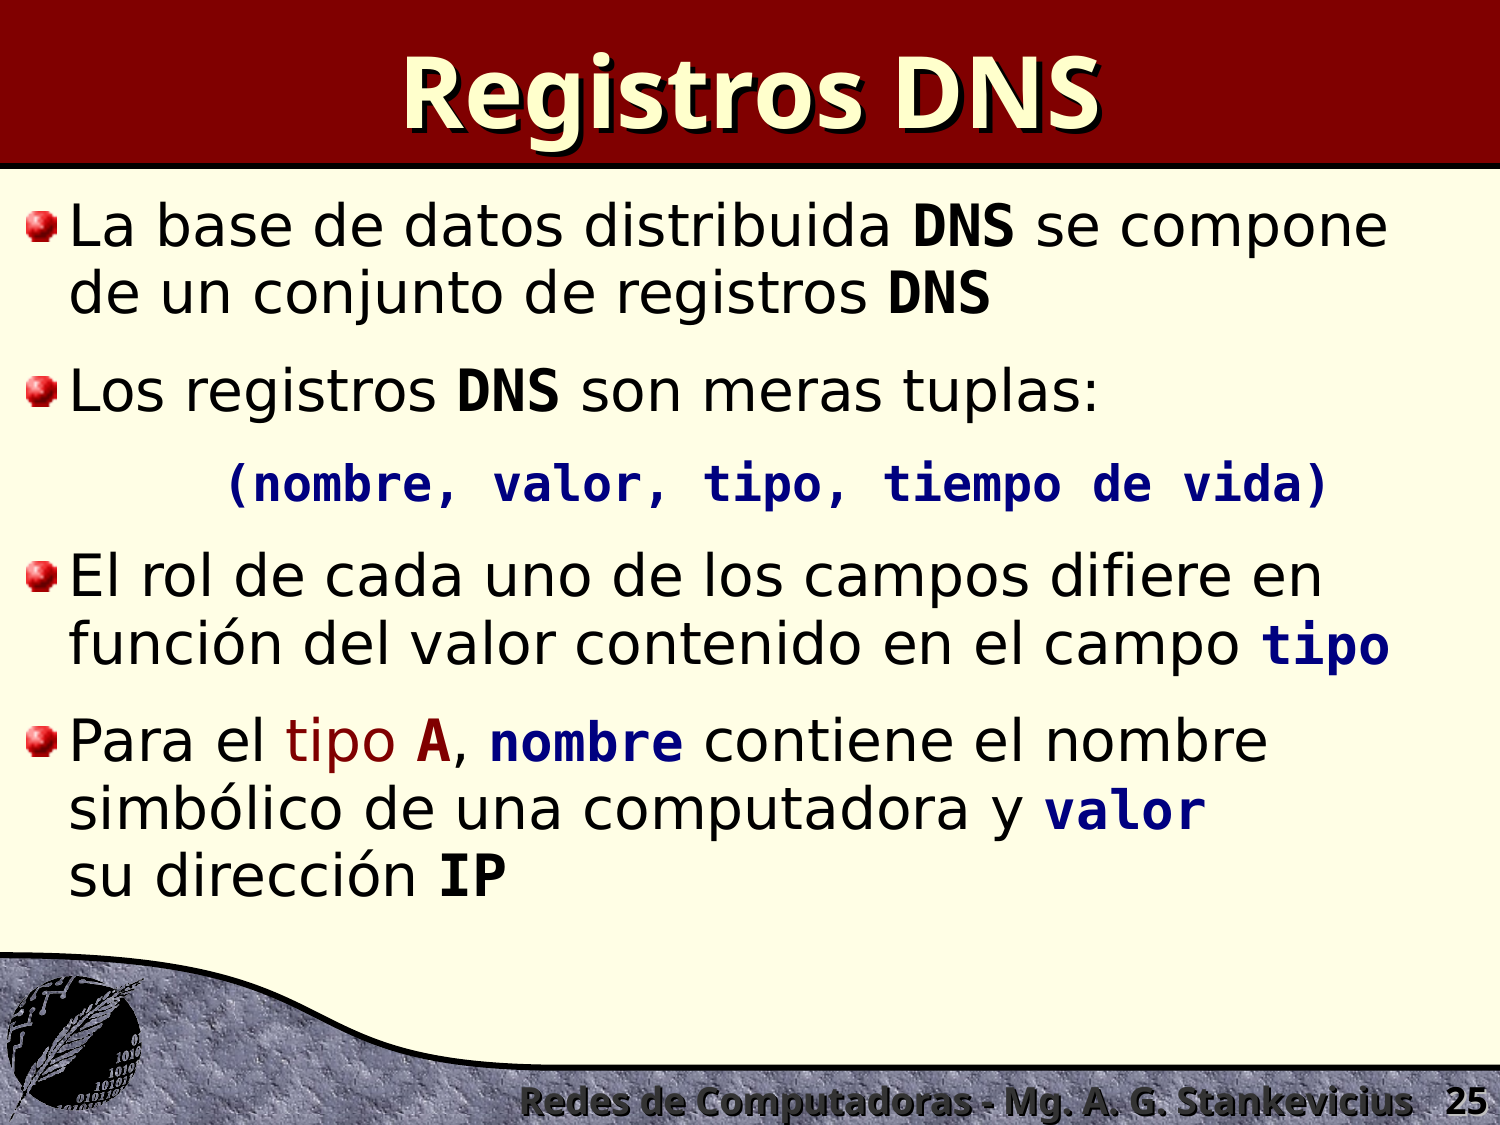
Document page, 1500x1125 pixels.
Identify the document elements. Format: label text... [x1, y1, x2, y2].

list La base de datos distribuida DNS se compone de un conjunto de registros DNS Los registros DNS son meras tuplas: (nombre, valor, tipo, tiempo de vida) El rol de cada uno de los campos difiere en función del valor contenido en el campo tipo Para el tipo A, nombre contiene el nombre simbólico de una computadora y valor su dirección IP [11, 192, 1486, 921]
picture [0, 959, 1500, 1125]
title Registros DNS [15, 5, 1485, 160]
picture [790, 1100, 795, 1110]
picture [1047, 1100, 1054, 1110]
